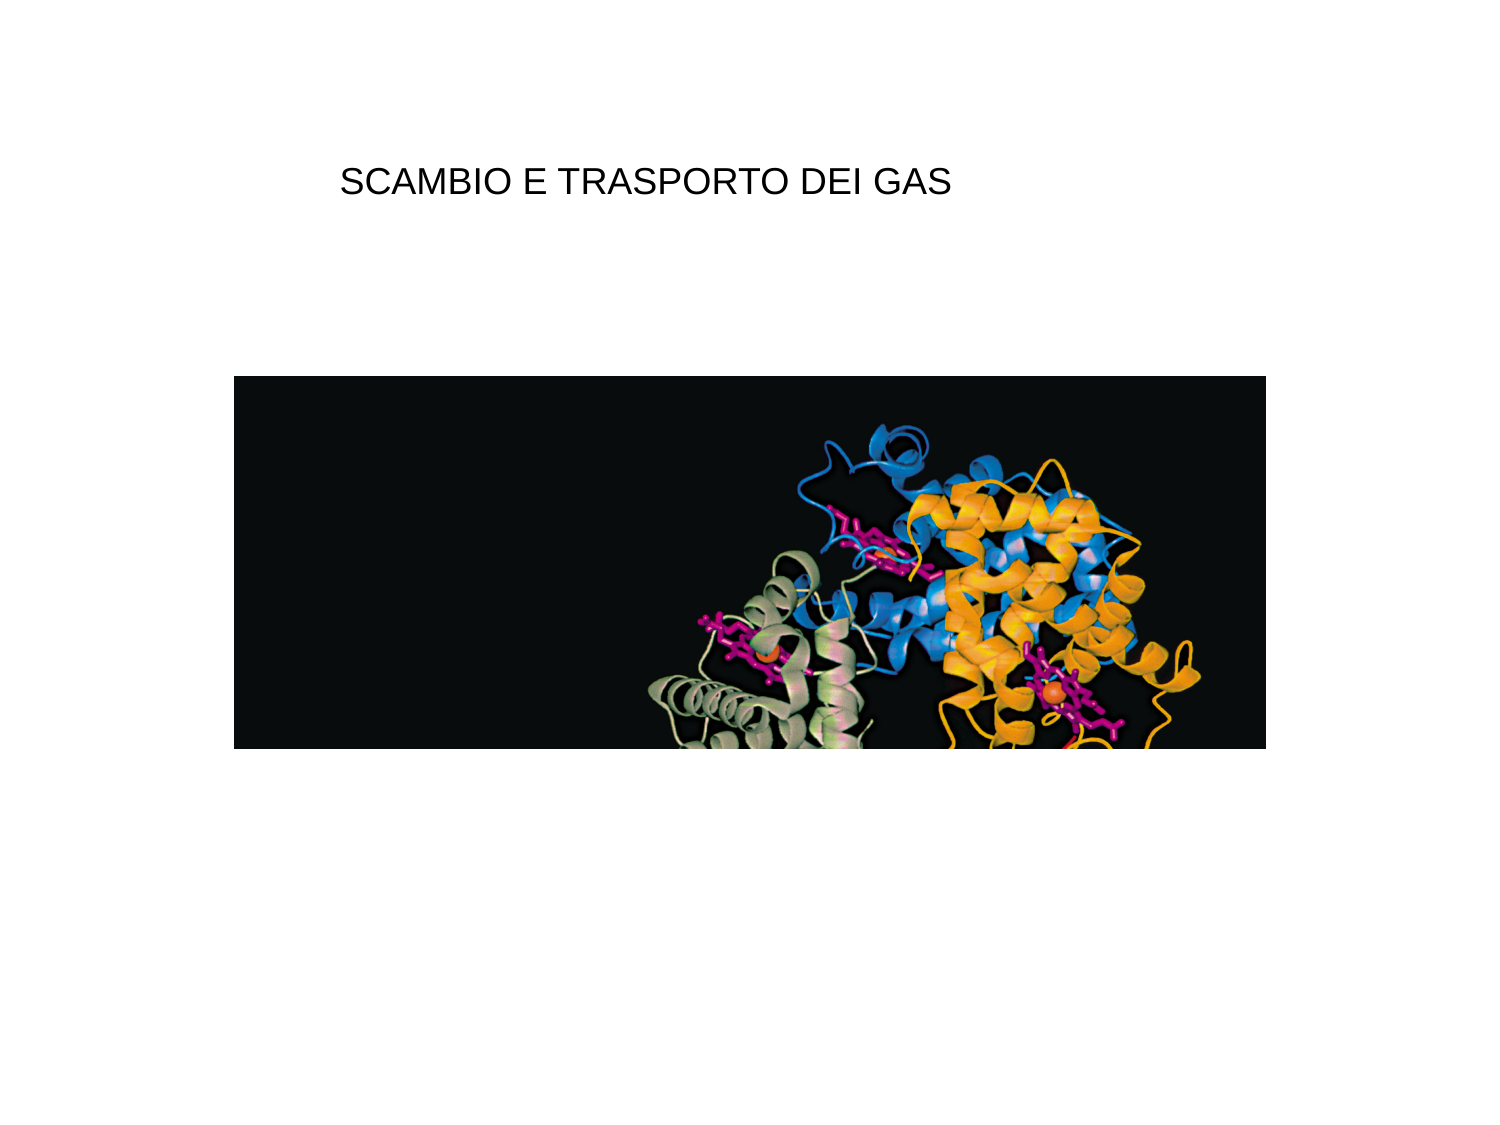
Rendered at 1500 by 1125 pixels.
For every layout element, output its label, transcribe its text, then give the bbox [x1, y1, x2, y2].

text_box SCAMBIO E TRASPORTO DEI GAS [324, 149, 1213, 210]
picture [234, 376, 1266, 749]
